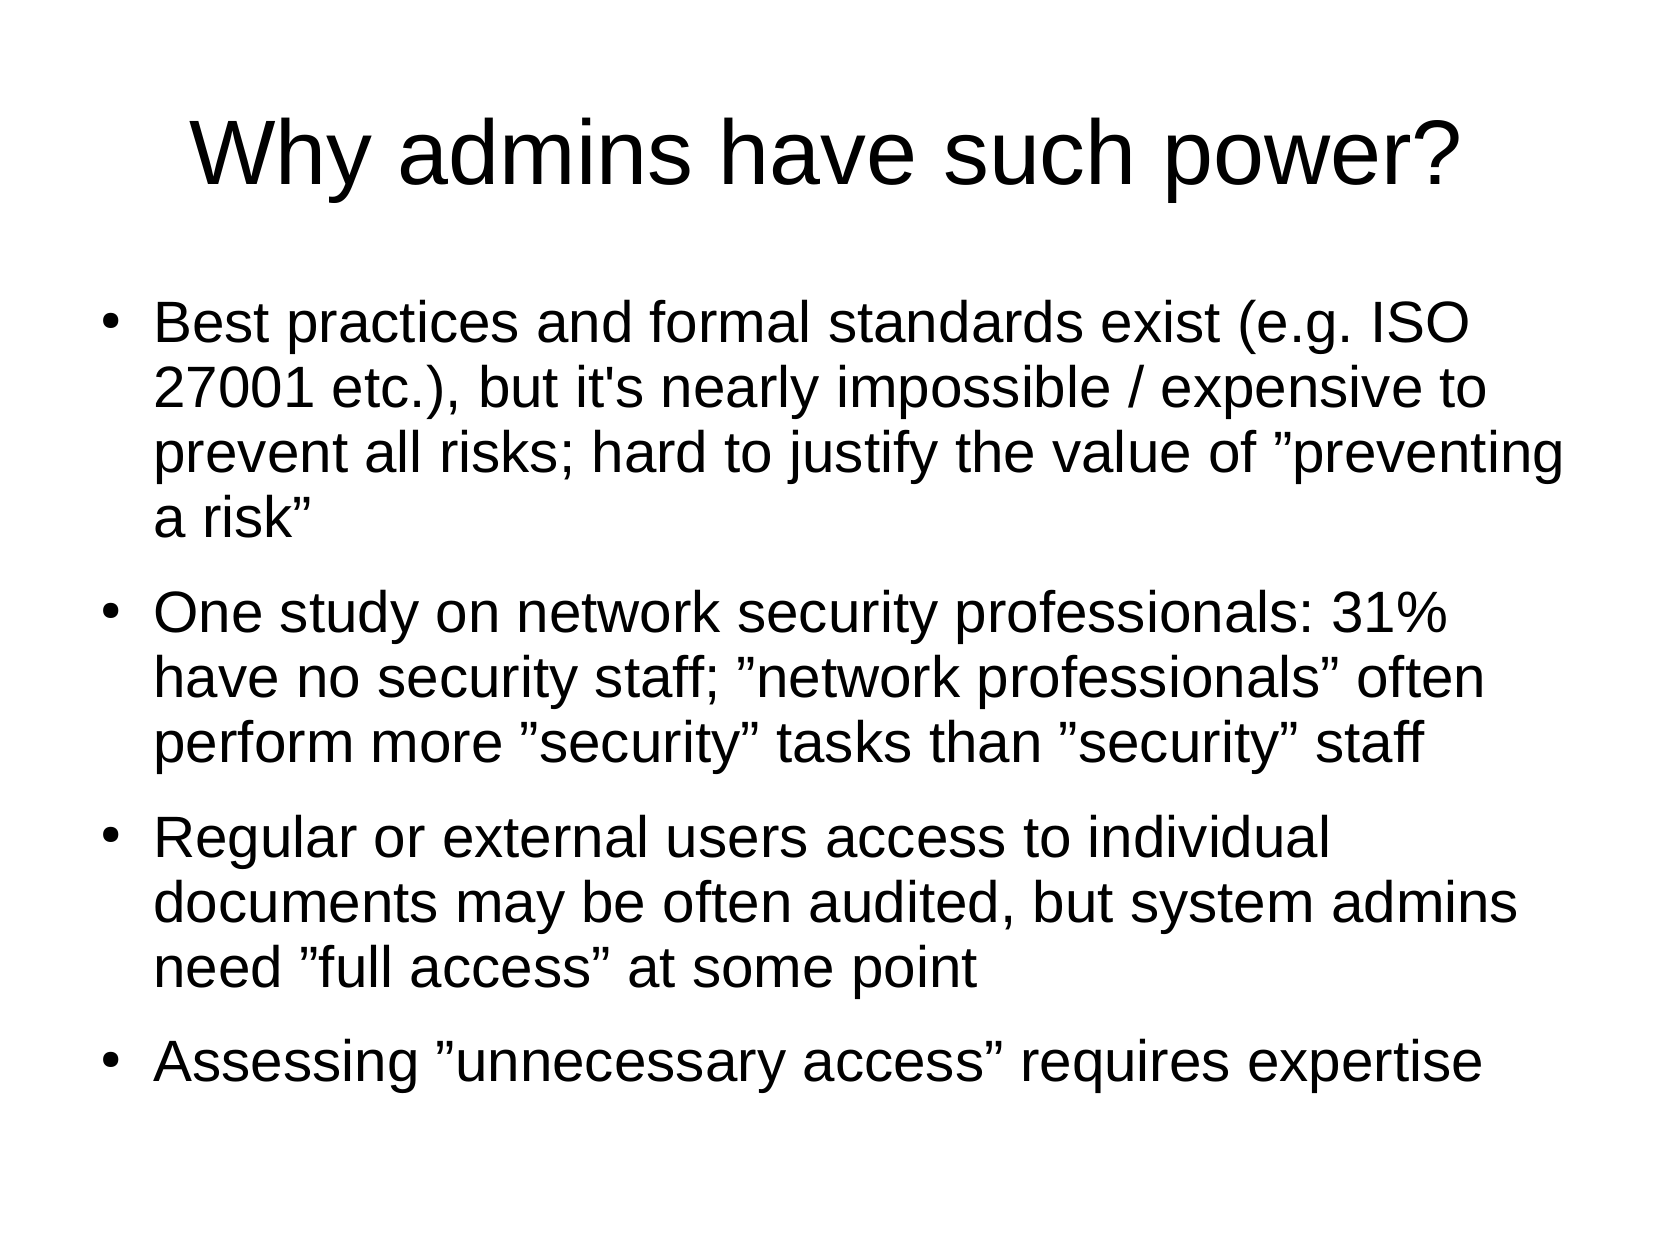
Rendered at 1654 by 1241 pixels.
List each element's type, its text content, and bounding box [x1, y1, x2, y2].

title Why admins have such power? [82, 49, 1571, 257]
list Best practices and formal standards exist (e.g. ISO 27001 etc.), but it's nearly impossible / expensive to prevent all risks; hard to justify the value of ”preventing a risk” One study on network security professionals: 31% have no security staff; ”network professionals” often perform more ”security” tasks than ”security” staff Regular or external users access to individual documents may be often audited, but system admins need ”full access” at some point Assessing ”unnecessary access” requires expertise [82, 290, 1571, 1134]
